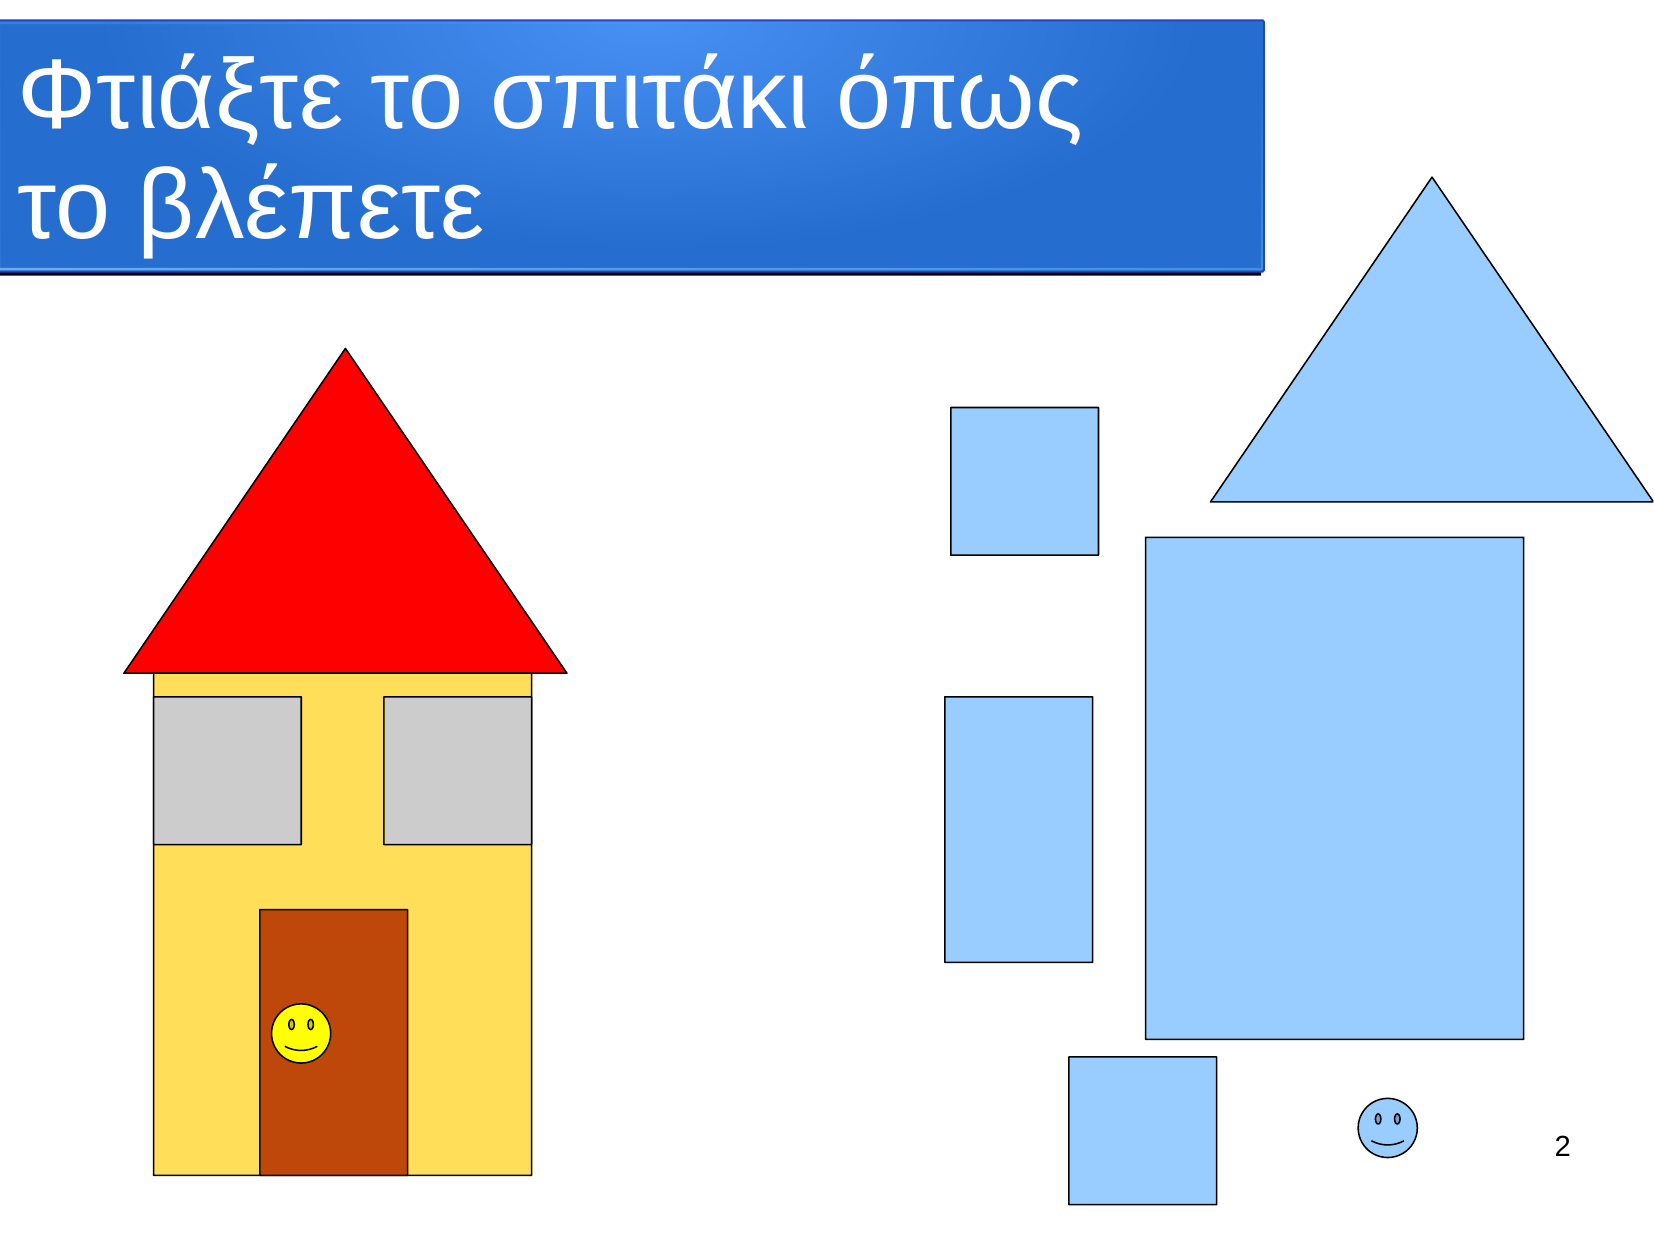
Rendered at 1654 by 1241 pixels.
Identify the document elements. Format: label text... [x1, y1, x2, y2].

text_box [123, 348, 567, 1176]
text_box [1358, 1098, 1418, 1158]
text_box [1068, 1056, 1217, 1205]
text_box [1210, 177, 1654, 502]
text_box [1145, 537, 1524, 1040]
text_box [950, 407, 1099, 556]
text_box [944, 696, 1093, 963]
title Φτιάξτε το σπιτάκι όπως το βλέπετε [17, 38, 1170, 261]
